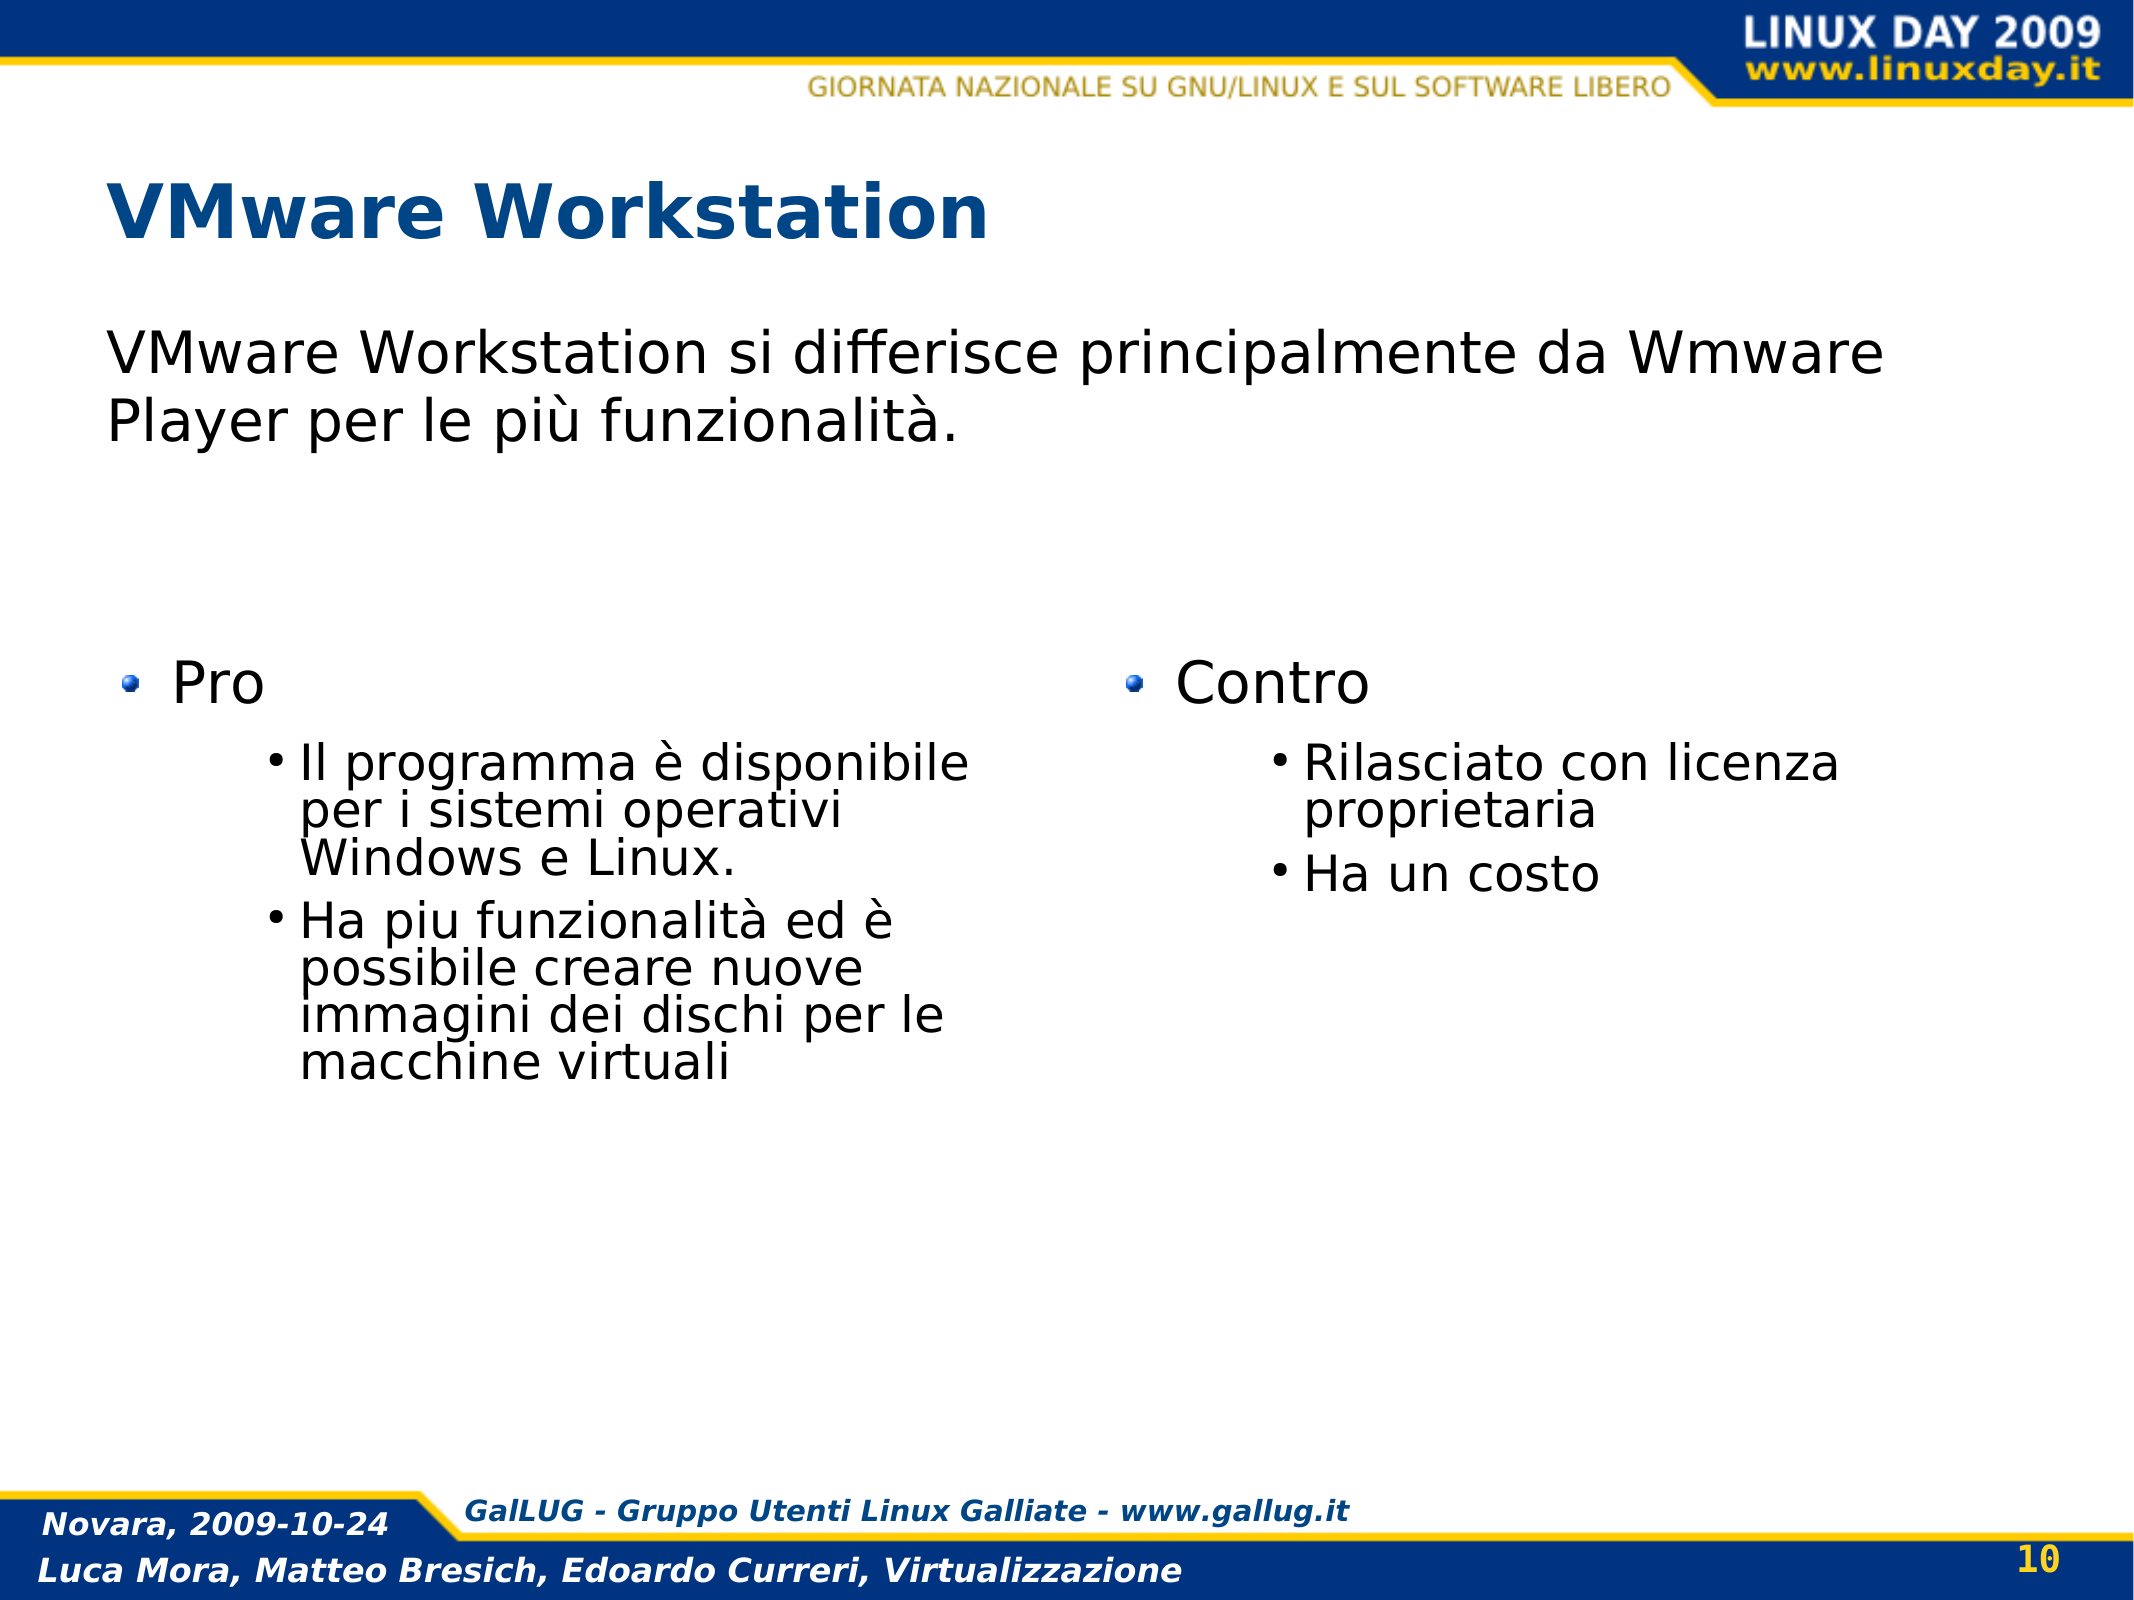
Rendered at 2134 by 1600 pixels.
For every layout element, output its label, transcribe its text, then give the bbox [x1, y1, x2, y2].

list VMware Workstation si differisce principalmente da Wmware Player per le più funzionalità. [106, 319, 2027, 591]
list Contro Rilasciato con licenza proprietaria Ha un costo [1110, 649, 2048, 1441]
picture [0, 0, 2134, 1600]
title VMware Workstation [106, 159, 2080, 267]
list Pro Il programma è disponibile per i sistemi operativi Windows e Linux. Ha piu funzionalità ed è possibile creare nuove immagini dei dischi per le macchine virtuali [106, 649, 1044, 1441]
